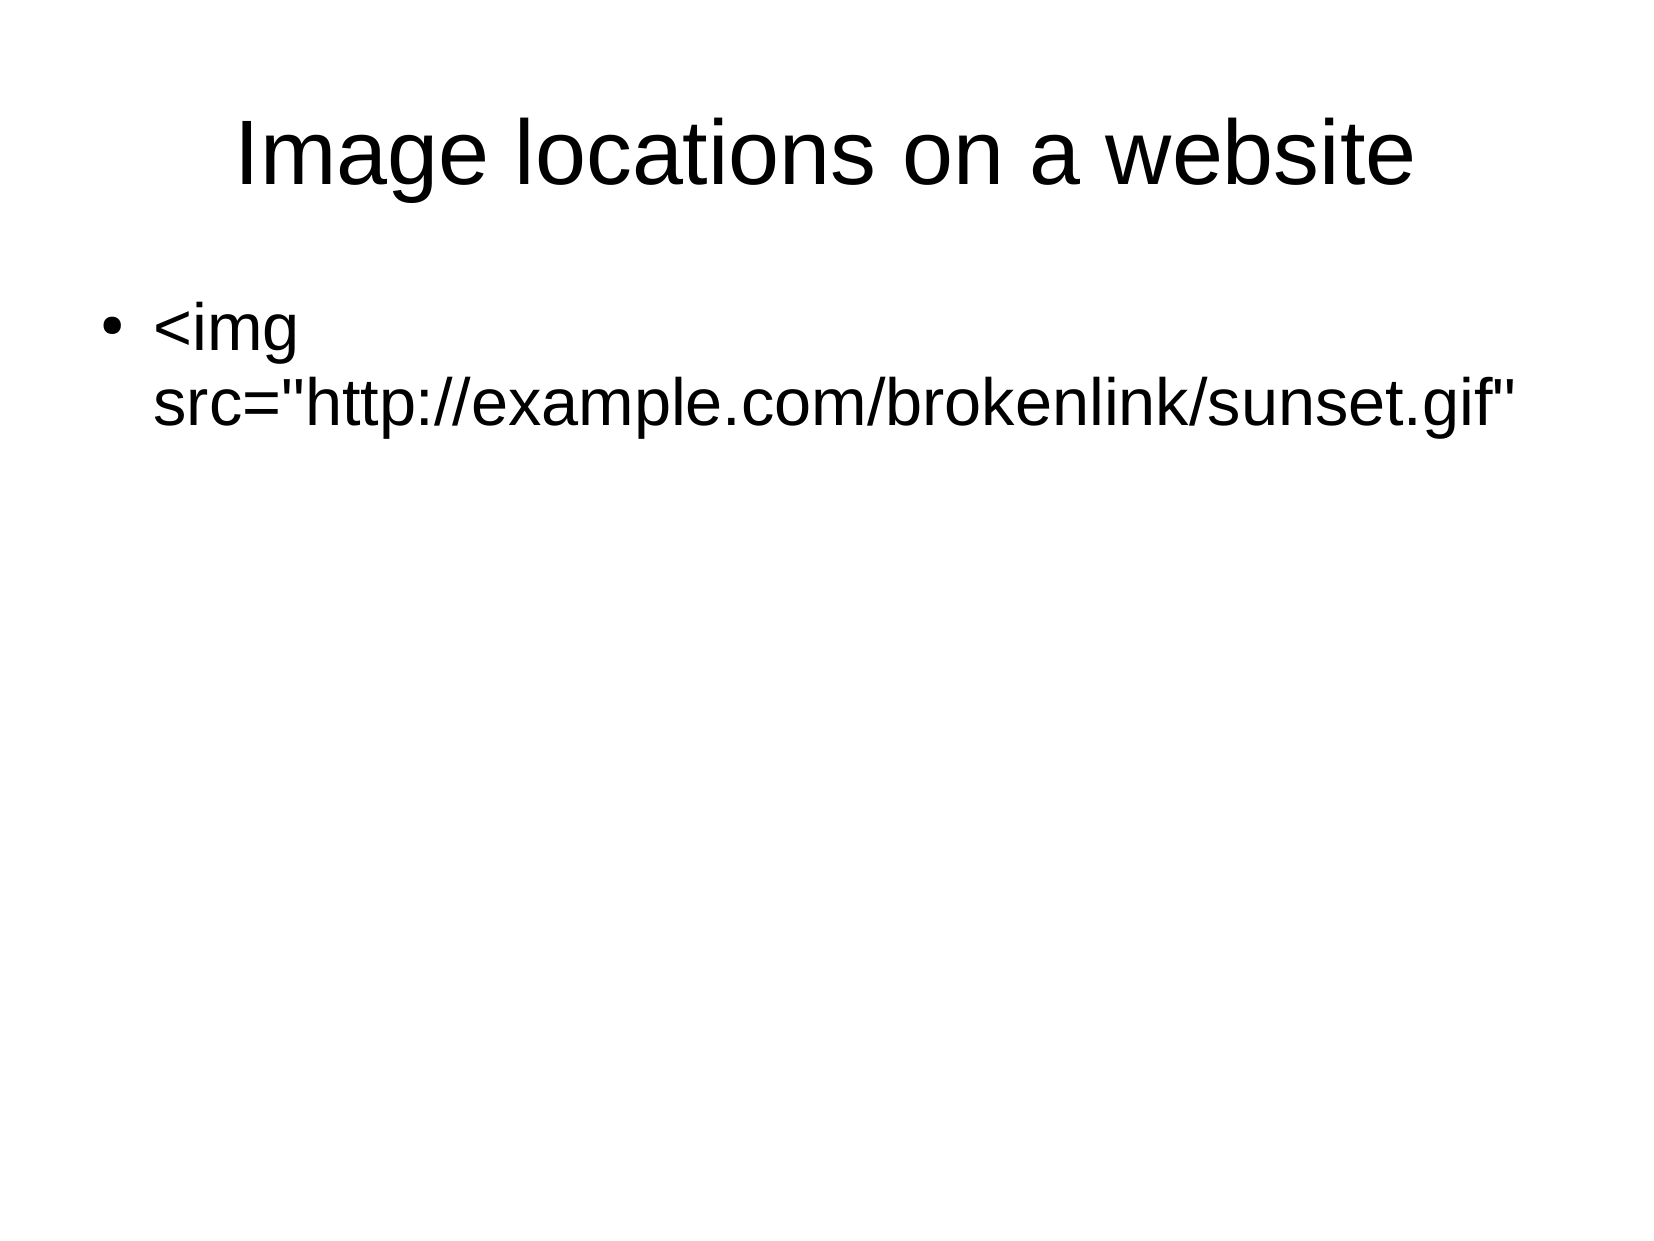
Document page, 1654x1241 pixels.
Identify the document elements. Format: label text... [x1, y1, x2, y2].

title Image locations on a website [82, 56, 1571, 250]
list <img src="http://example.com/brokenlink/sunset.gif" [82, 290, 1571, 1109]
